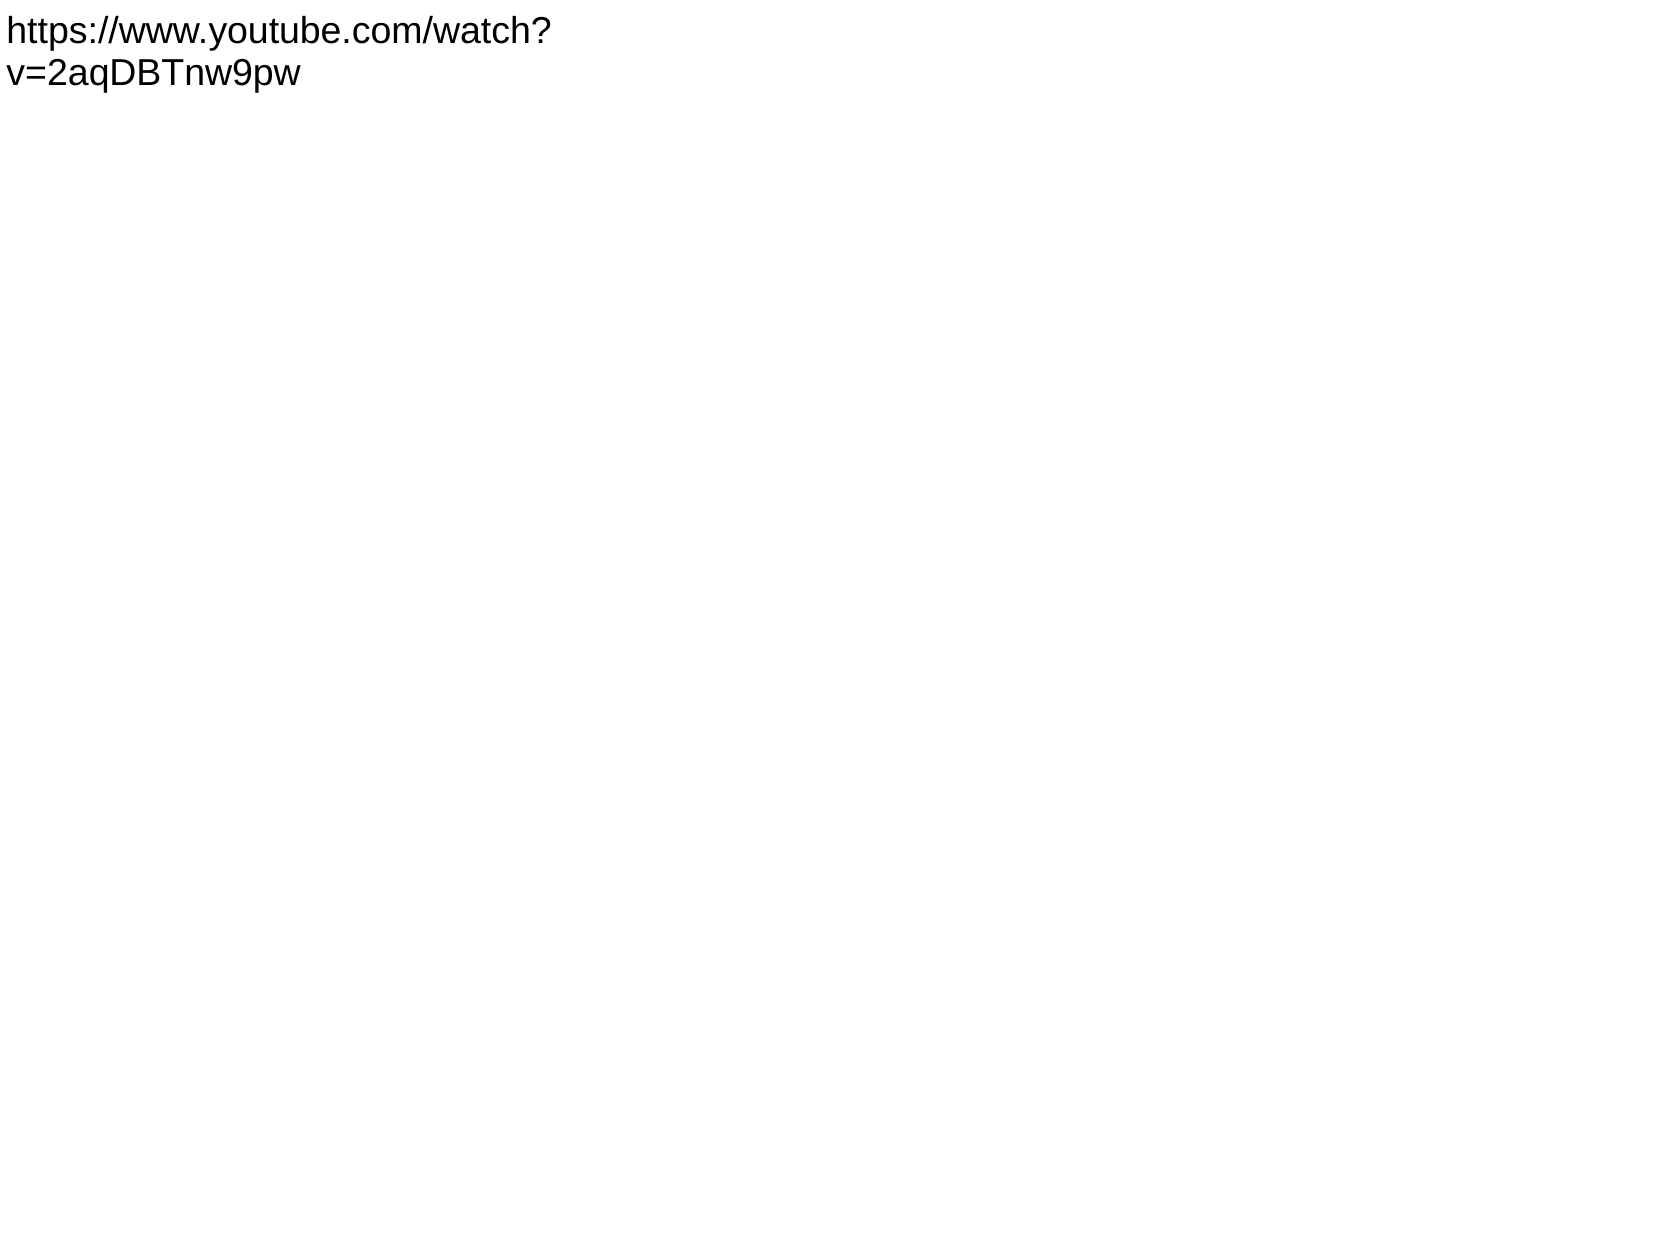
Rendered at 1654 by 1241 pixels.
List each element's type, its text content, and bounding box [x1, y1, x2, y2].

text_box https://www.youtube.com/watch?v=2aqDBTnw9pw [0, 2, 857, 119]
